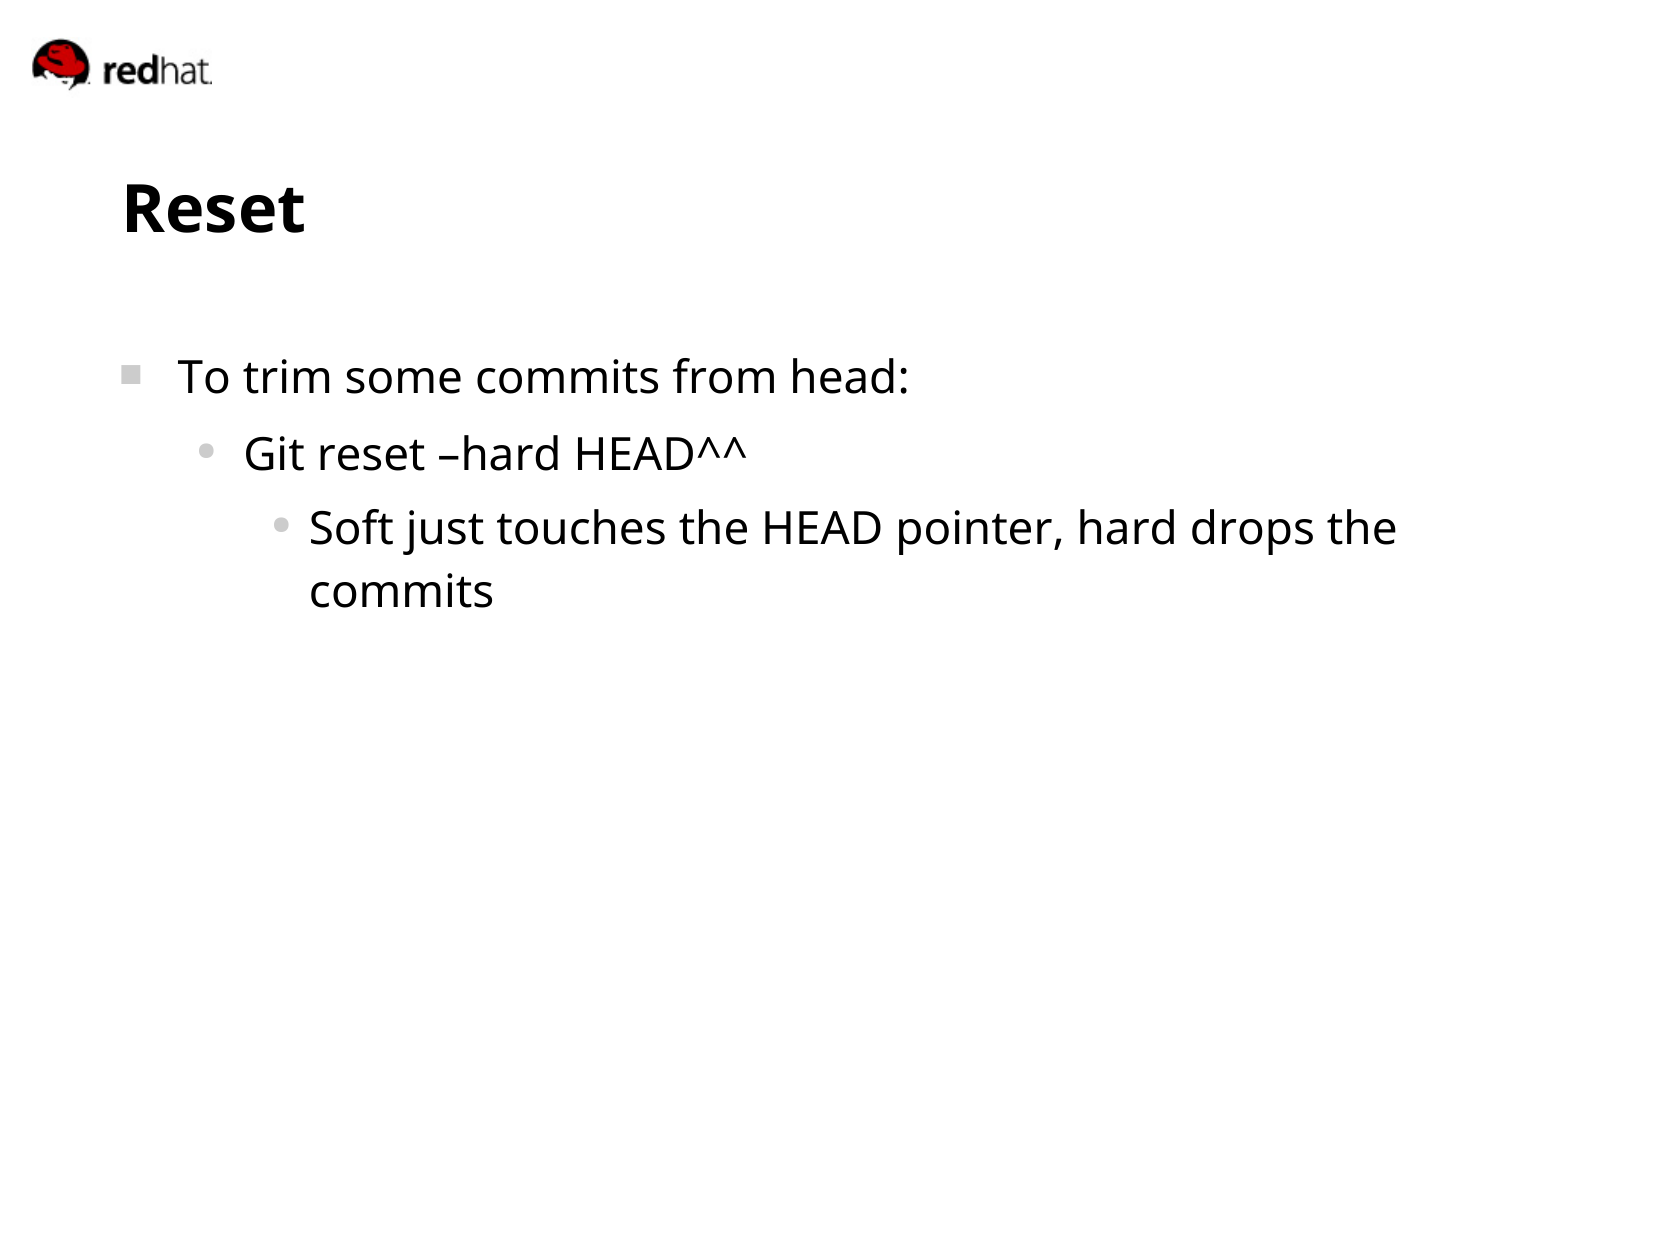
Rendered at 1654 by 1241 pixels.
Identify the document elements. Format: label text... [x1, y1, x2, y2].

title Reset [121, 102, 1534, 310]
list To trim some commits from head: Git reset –hard HEAD^^ Soft just touches the HEAD pointer, hard drops the commits [121, 344, 1534, 1127]
picture [31, 37, 212, 98]
